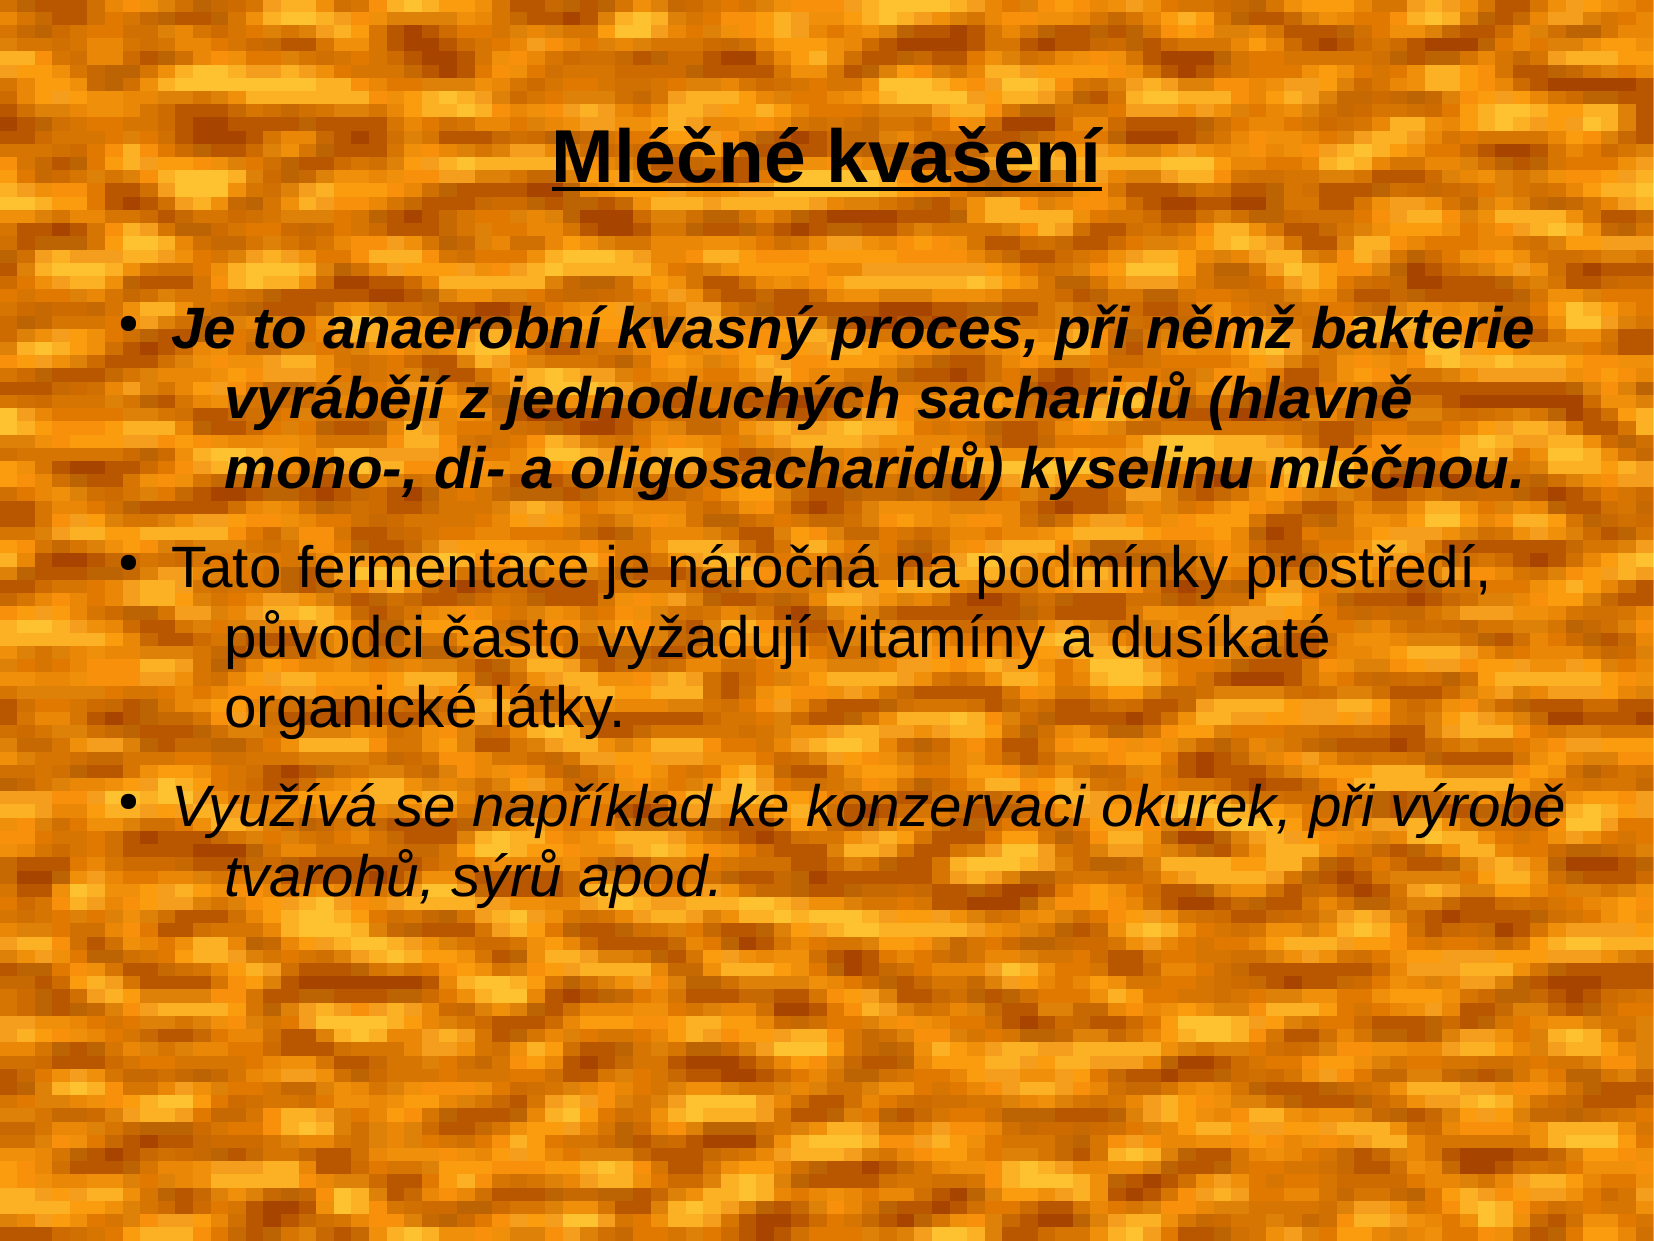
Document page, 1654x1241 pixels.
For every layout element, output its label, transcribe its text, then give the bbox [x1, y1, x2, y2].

list Je to anaerobní kvasný proces, při němž bakterie vyrábějí z jednoduchých sacharidů (hlavně mono-, di- a oligosacharidů) kyselinu mléčnou. Tato fermentace je náročná na podmínky prostředí, původci často vyžadují vitamíny a dusíkaté organické látky. Využívá se například ke konzervaci okurek, při výrobě tvarohů, sýrů apod. [82, 290, 1571, 975]
title Mléčné kvašení [82, 49, 1571, 257]
